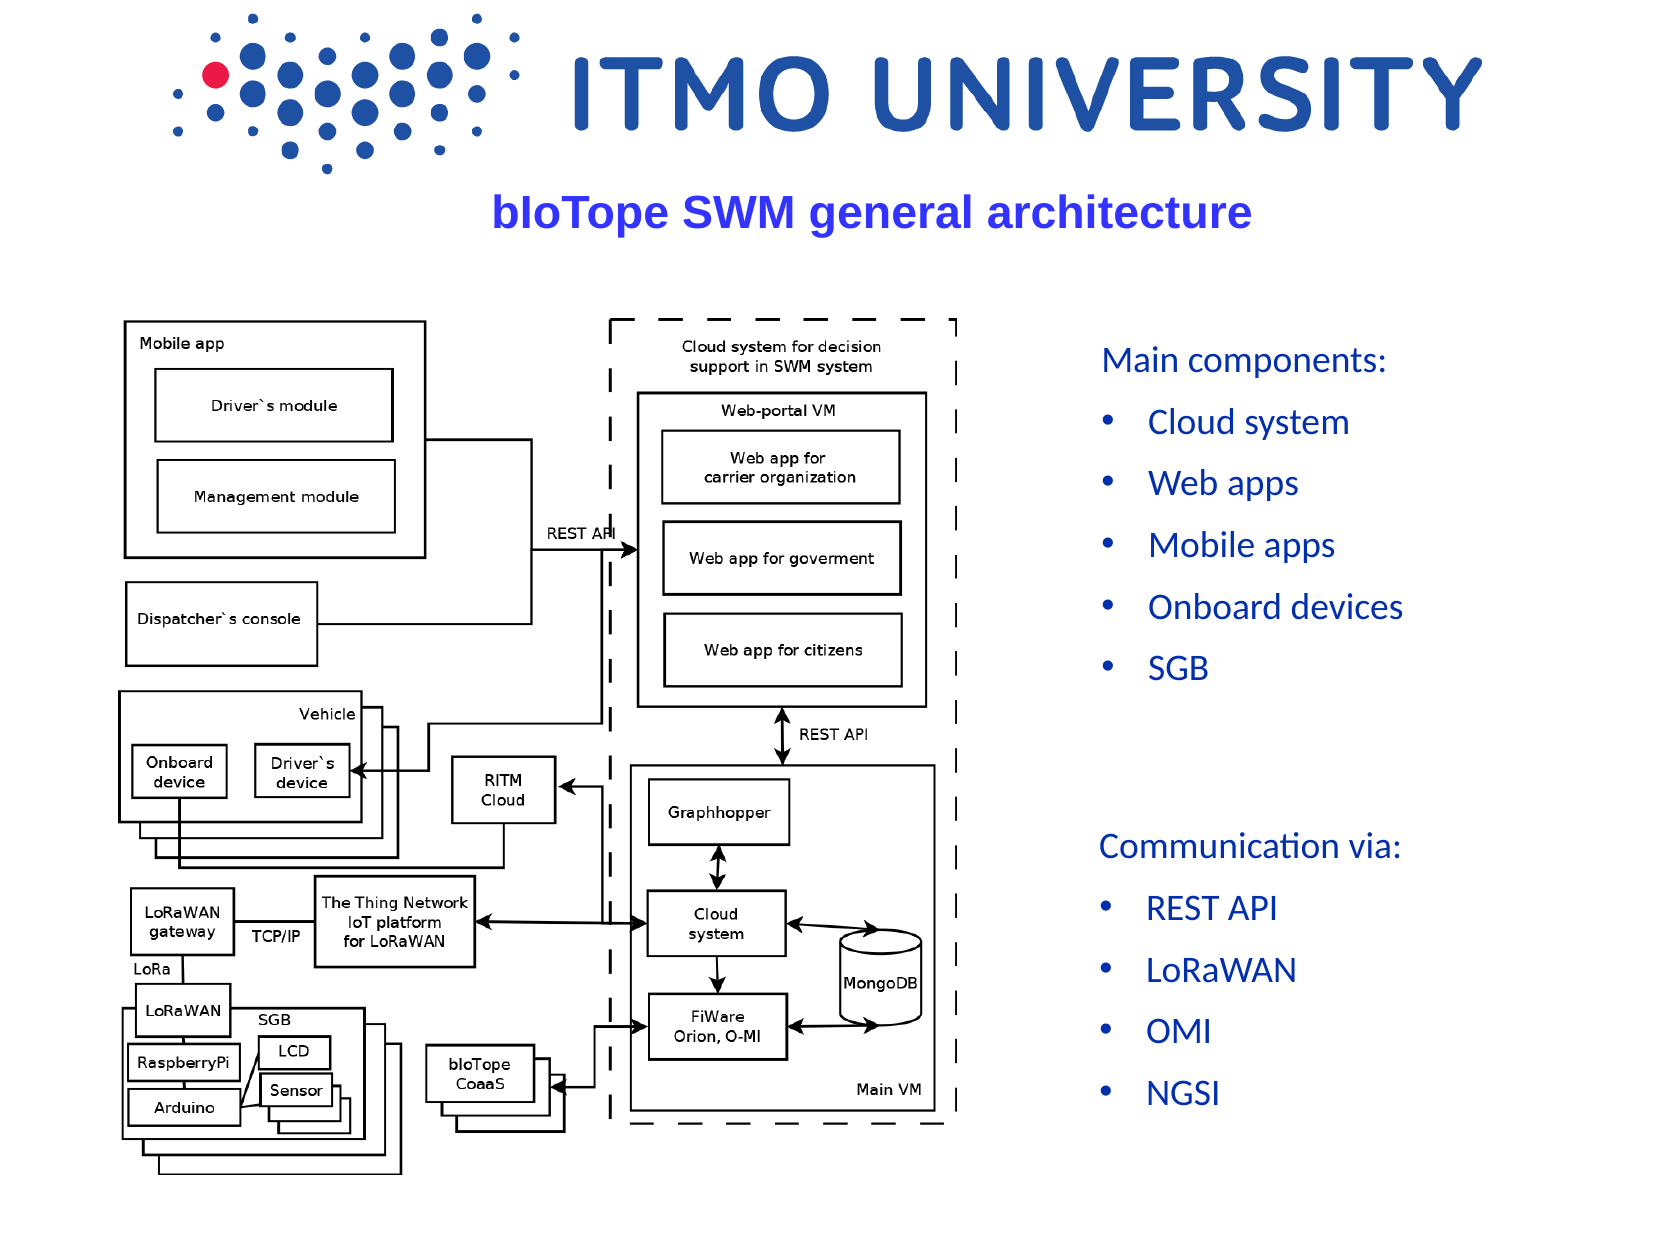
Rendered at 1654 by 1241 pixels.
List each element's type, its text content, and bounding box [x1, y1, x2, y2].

picture [118, 318, 957, 1175]
title bIoTope SWM general architecture [472, 161, 1273, 264]
text_box Communication via: REST API LoRaWAN OMI NGSI [1084, 791, 1418, 1121]
picture [0, 0, 1654, 306]
text_box Main components: Cloud system Web apps Mobile apps Onboard devices SGB [1086, 305, 1635, 696]
